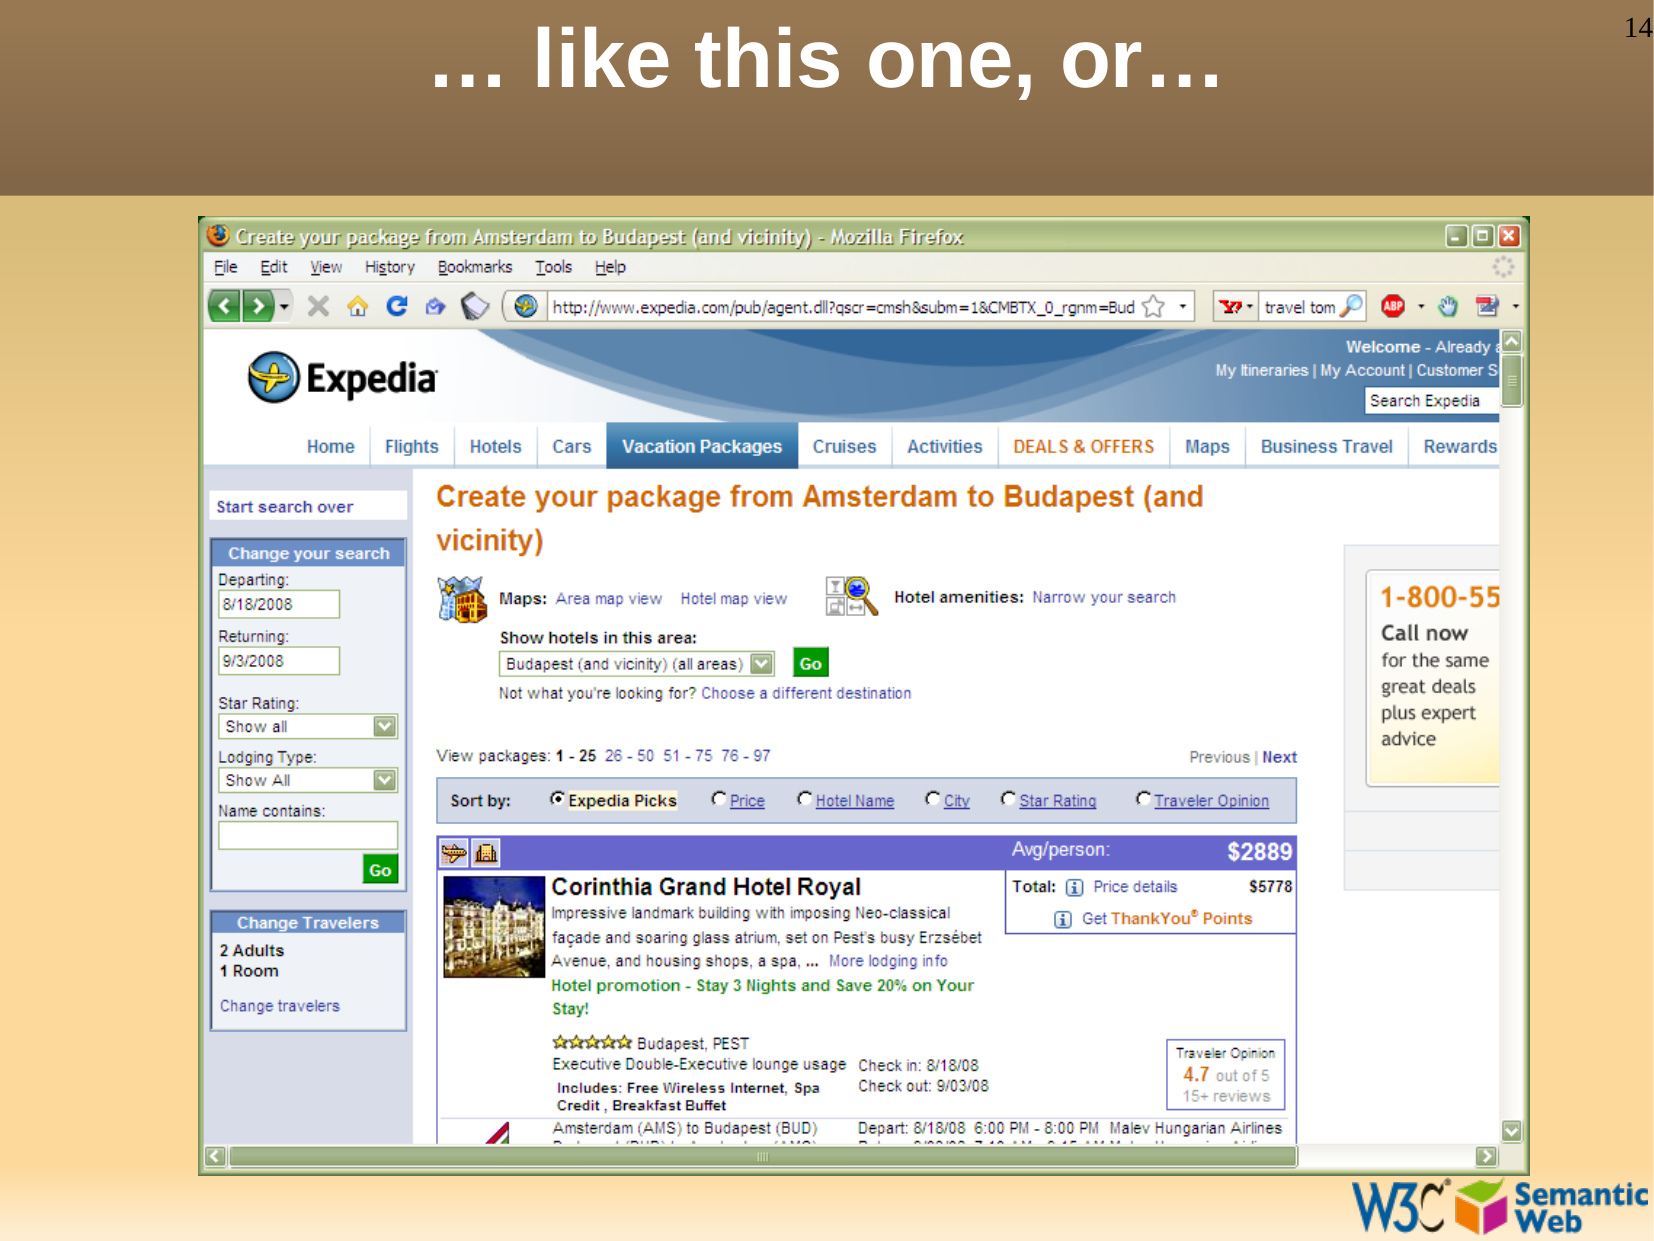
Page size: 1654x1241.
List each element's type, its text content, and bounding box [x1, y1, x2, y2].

picture [0, 119, 1654, 1241]
title … like this one, or… [0, 0, 1654, 119]
